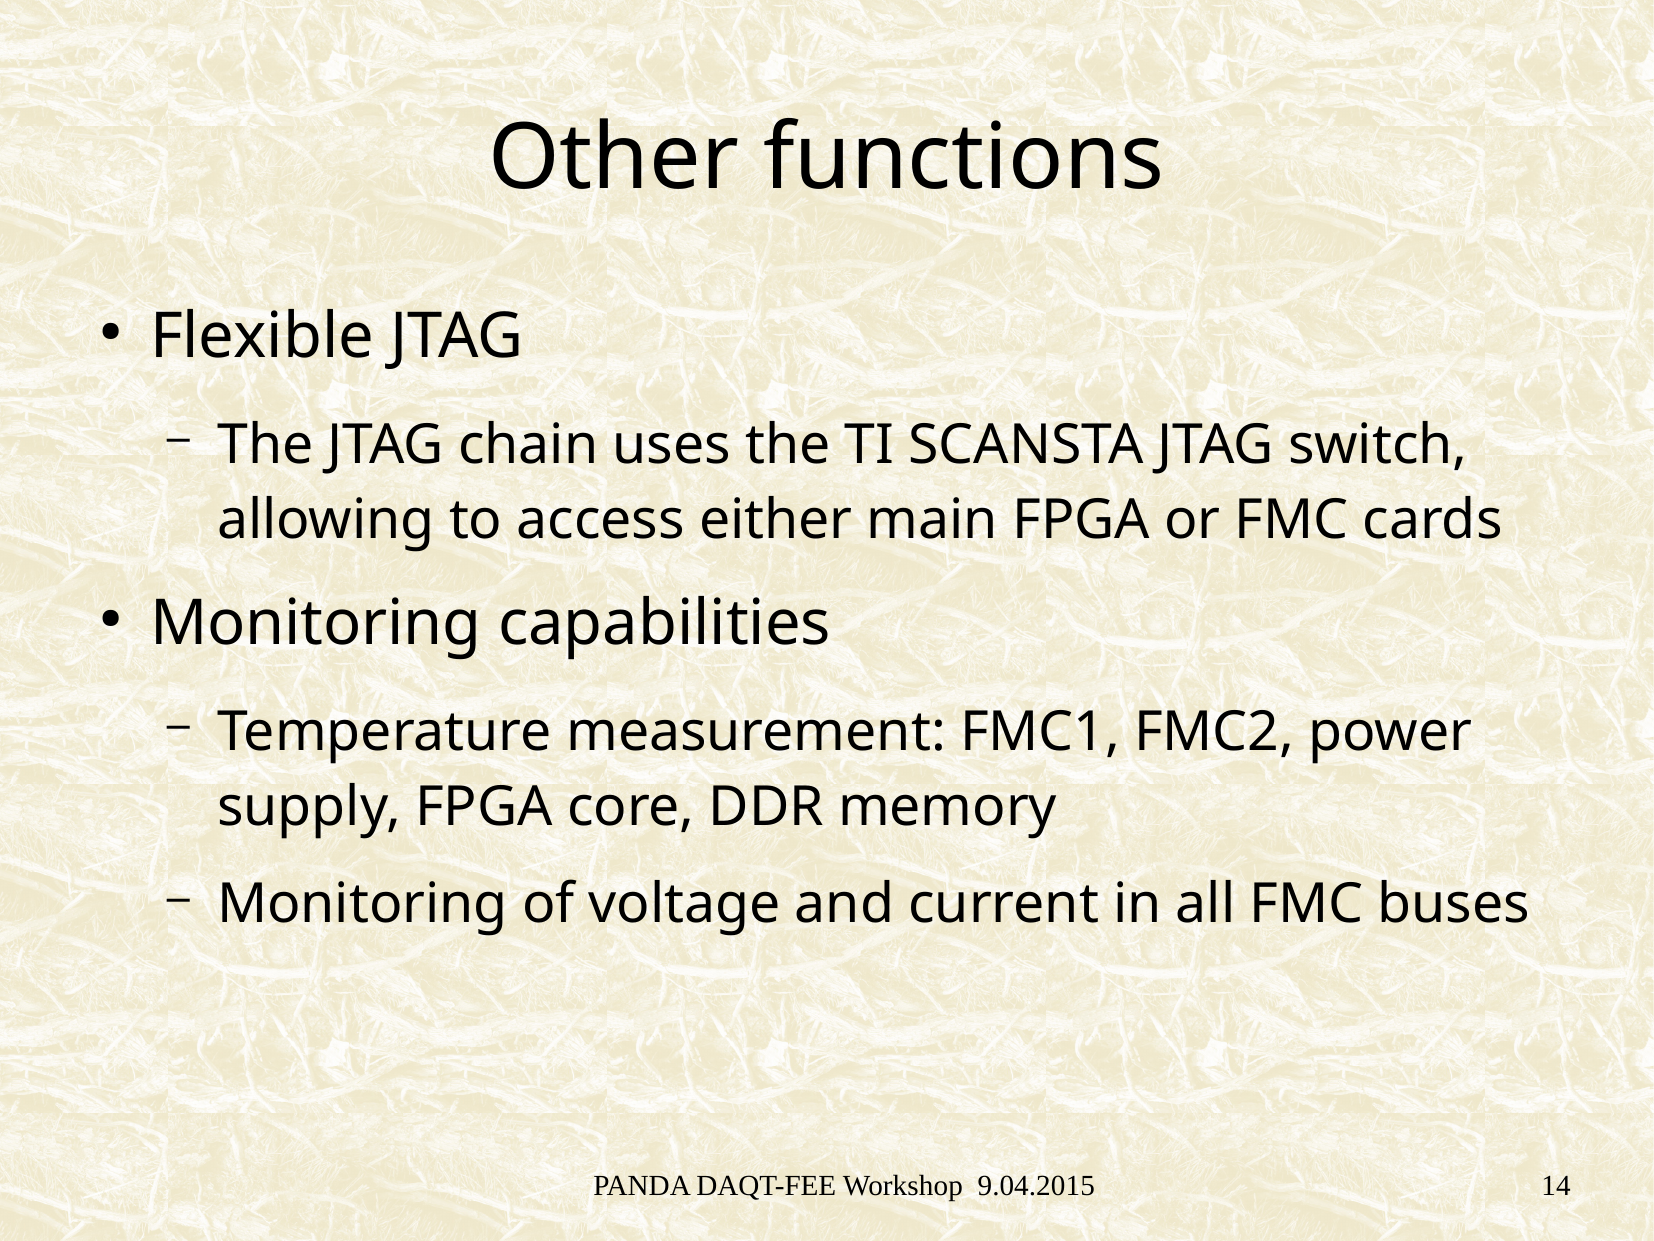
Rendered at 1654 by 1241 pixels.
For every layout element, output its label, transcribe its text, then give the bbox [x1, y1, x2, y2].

title Other functions [82, 49, 1571, 257]
picture [0, 0, 1654, 1241]
list Flexible JTAG The JTAG chain uses the TI SCANSTA JTAG switch, allowing to access either main FPGA or FMC cards Monitoring capabilities Temperature measurement: FMC1, FMC2, power supply, FPGA core, DDR memory Monitoring of voltage and current in all FMC buses [82, 290, 1538, 1010]
